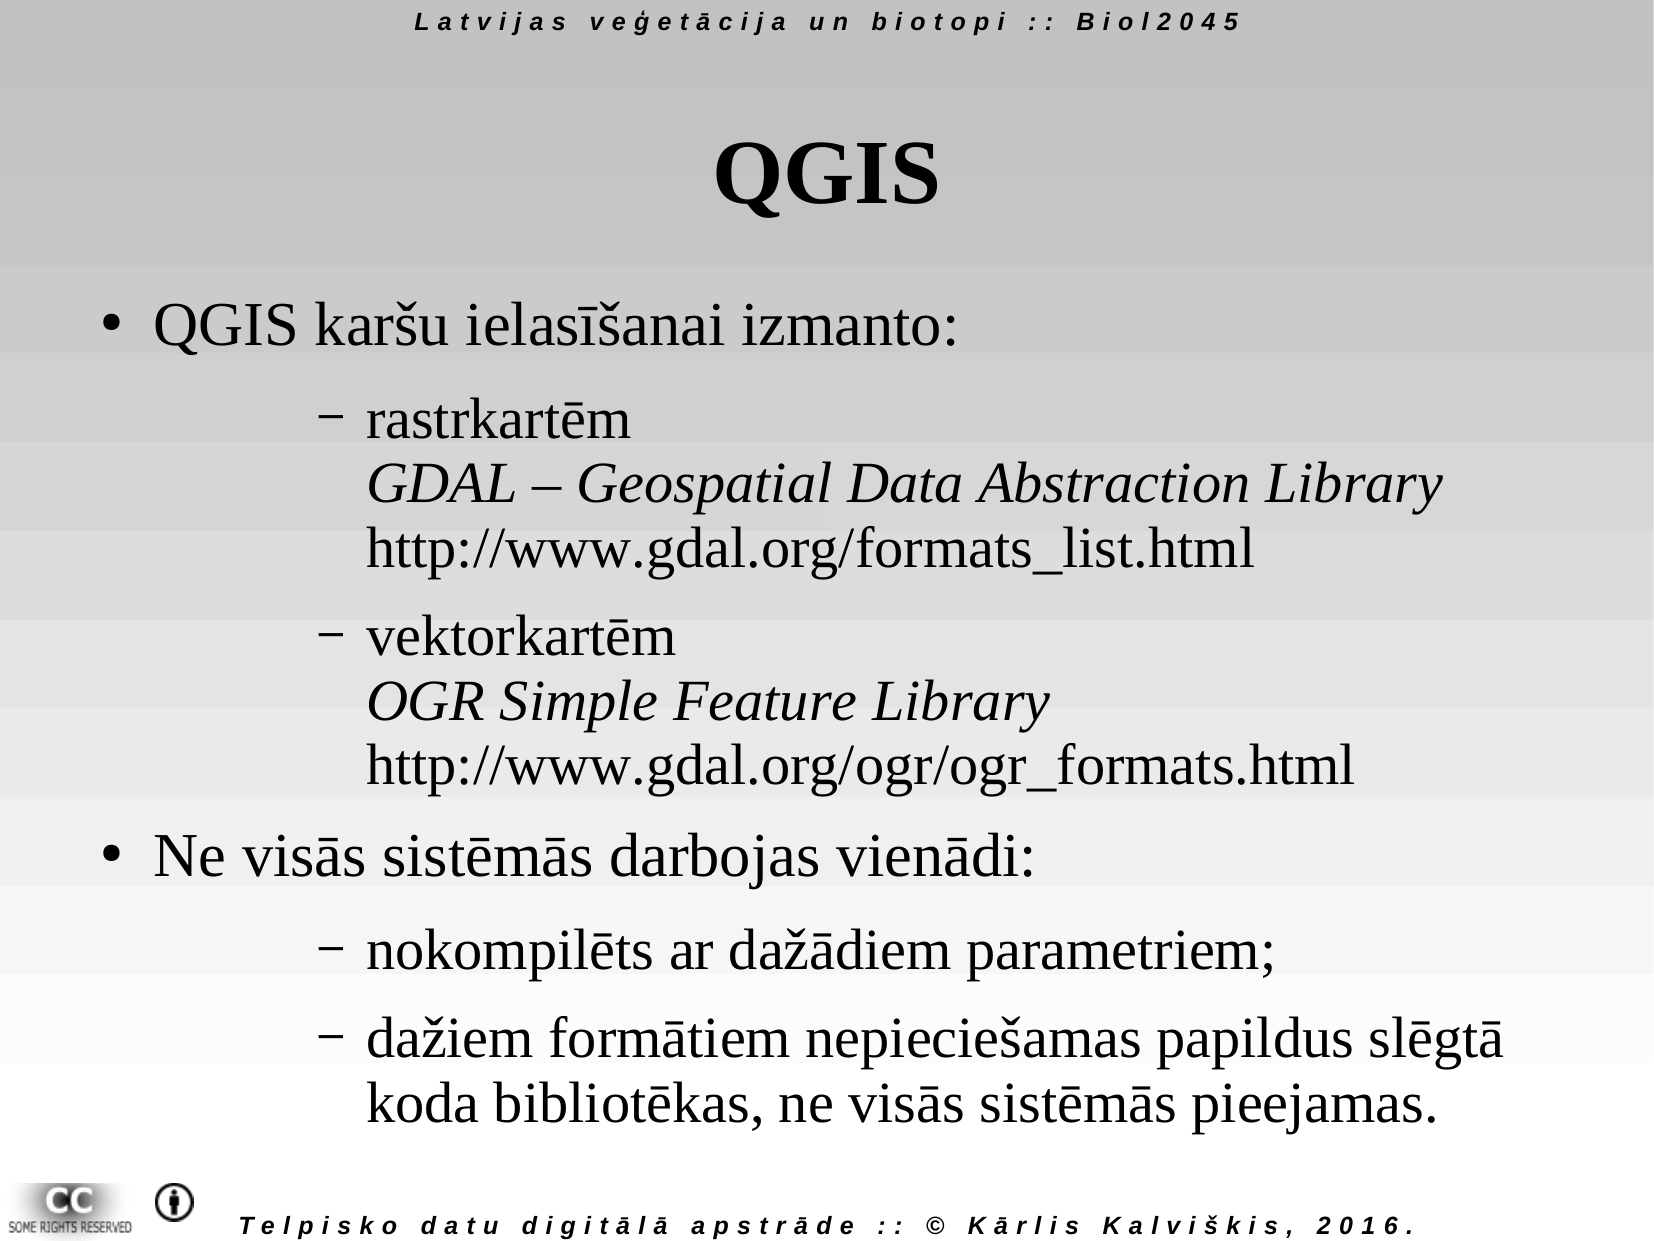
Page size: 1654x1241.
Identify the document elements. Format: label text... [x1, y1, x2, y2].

title QGIS [29, 56, 1625, 289]
list QGIS karšu ielasīšanai izmanto: rastrkartēm GDAL – Geospatial Data Abstraction Library http://www.gdal.org/formats_list.html vektorkartēm OGR Simple Feature Library http://www.gdal.org/ogr/ogr_formats.html Ne visās sistēmās darbojas vienādi: nokompilēts ar dažādiem parametriem; dažiem formātiem nepieciešamas papildus slēgtā koda bibliotēkas, ne visās sistēmās pieejamas. [82, 289, 1571, 1135]
picture [0, 0, 1654, 1241]
